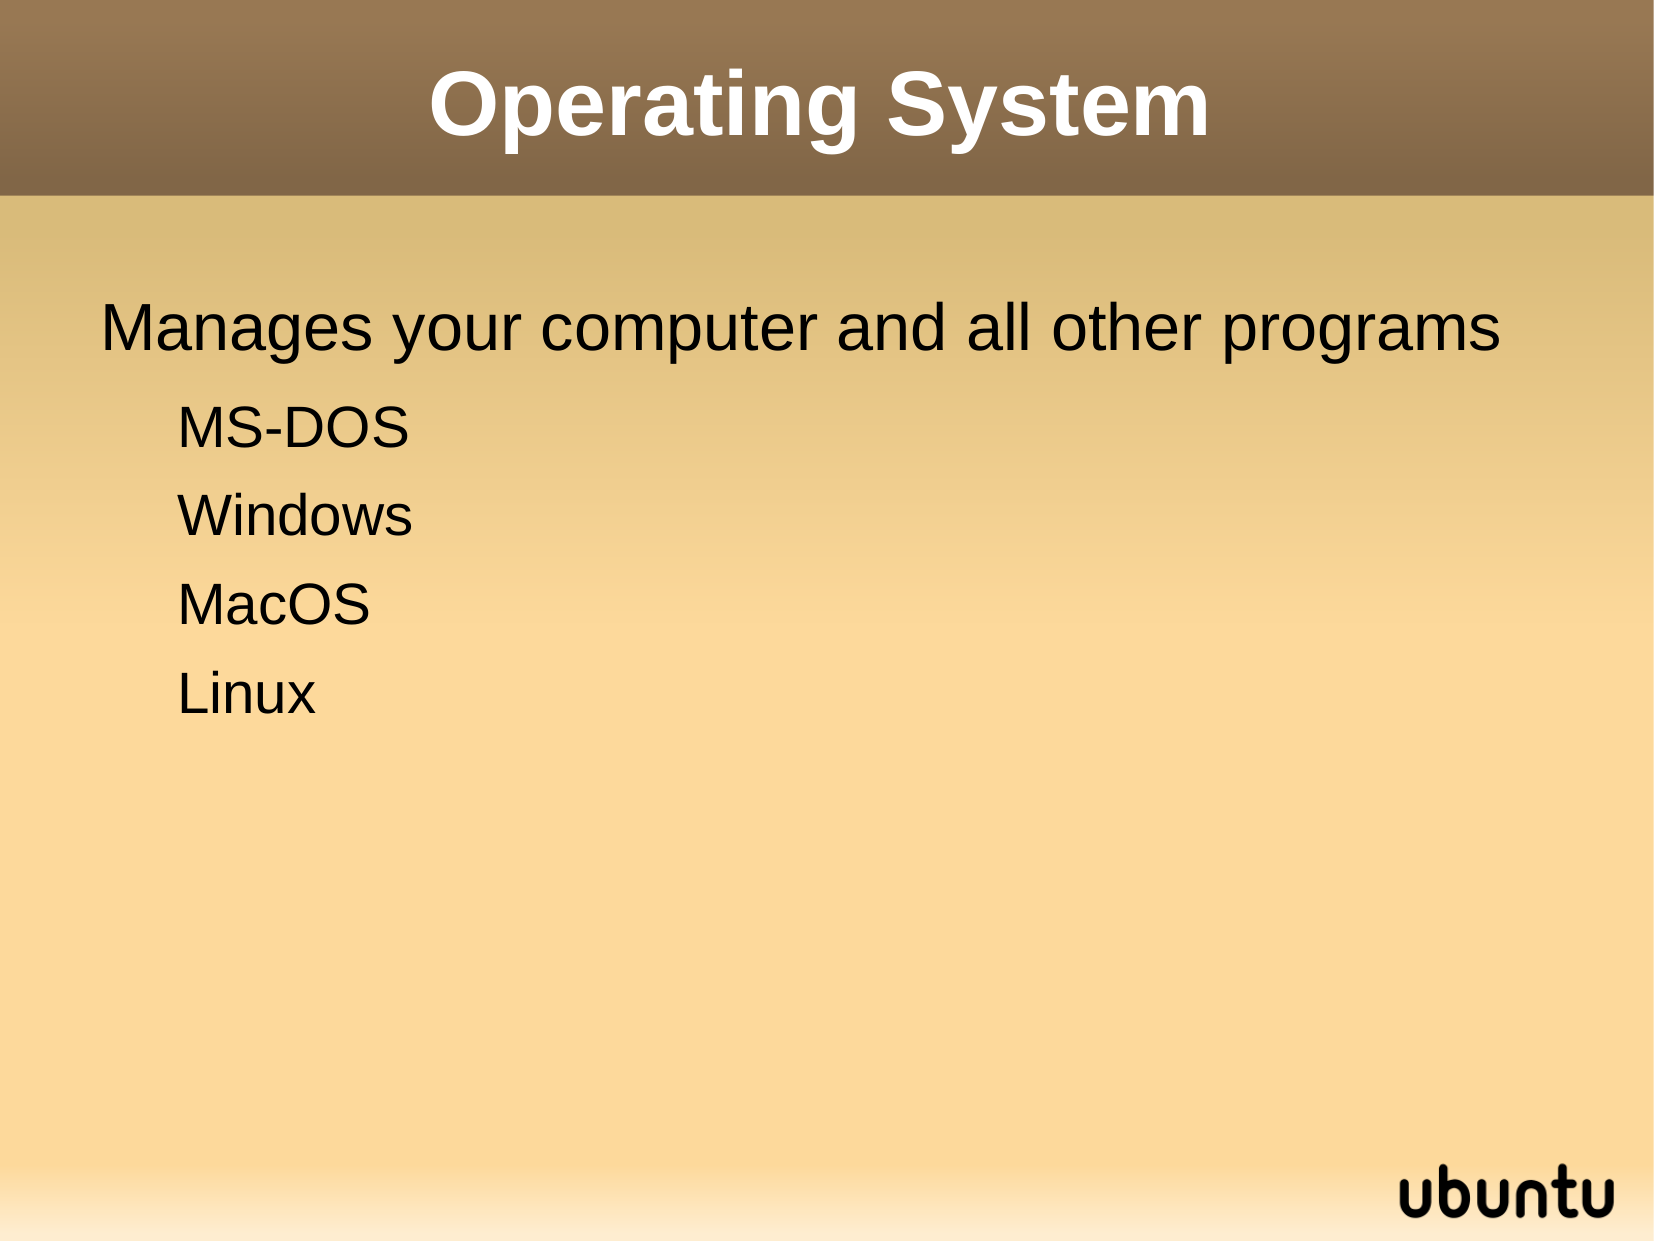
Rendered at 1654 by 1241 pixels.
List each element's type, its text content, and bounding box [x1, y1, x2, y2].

picture [0, 0, 1654, 1241]
title Operating System [76, 0, 1565, 208]
list Manages your computer and all other programs MS-DOS Windows MacOS Linux [82, 290, 1571, 1109]
